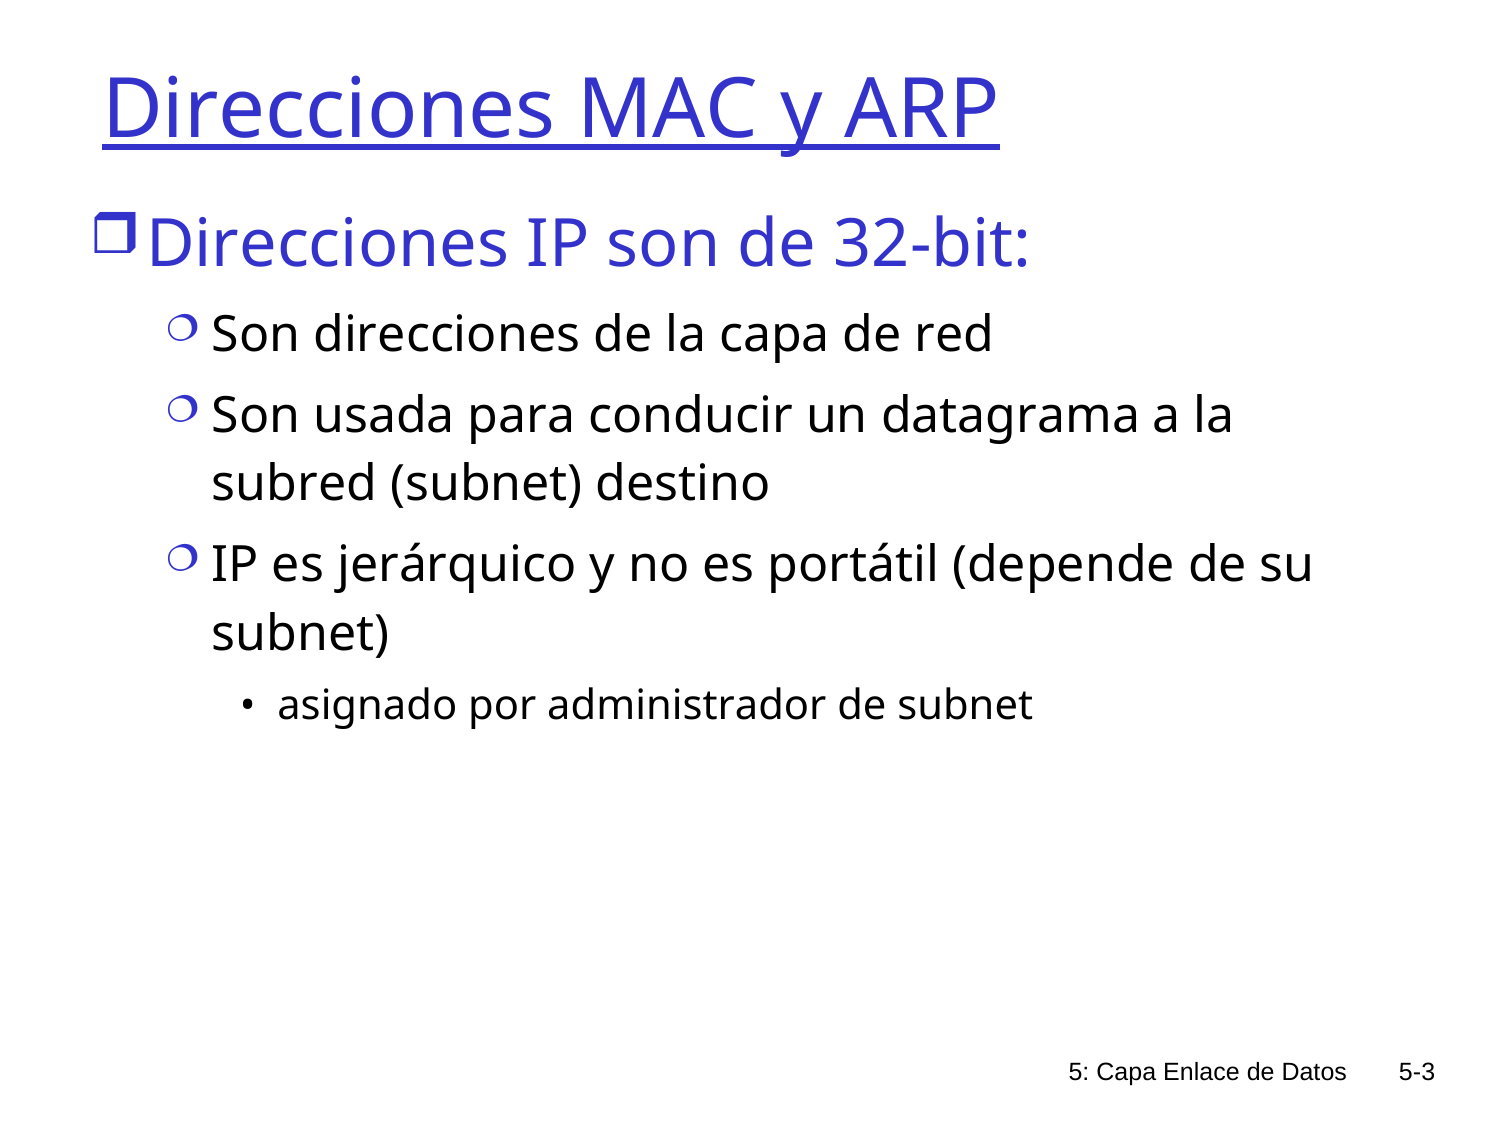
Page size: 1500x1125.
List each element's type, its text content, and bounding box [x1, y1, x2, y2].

title Direcciones MAC y ARP [87, 23, 1363, 187]
list Direcciones IP son de 32-bit: Son direcciones de la capa de red Son usada para conducir un datagrama a la subred (subnet) destino IP es jerárquico y no es portátil (depende de su subnet) asignado por administrador de subnet [75, 187, 1388, 1013]
